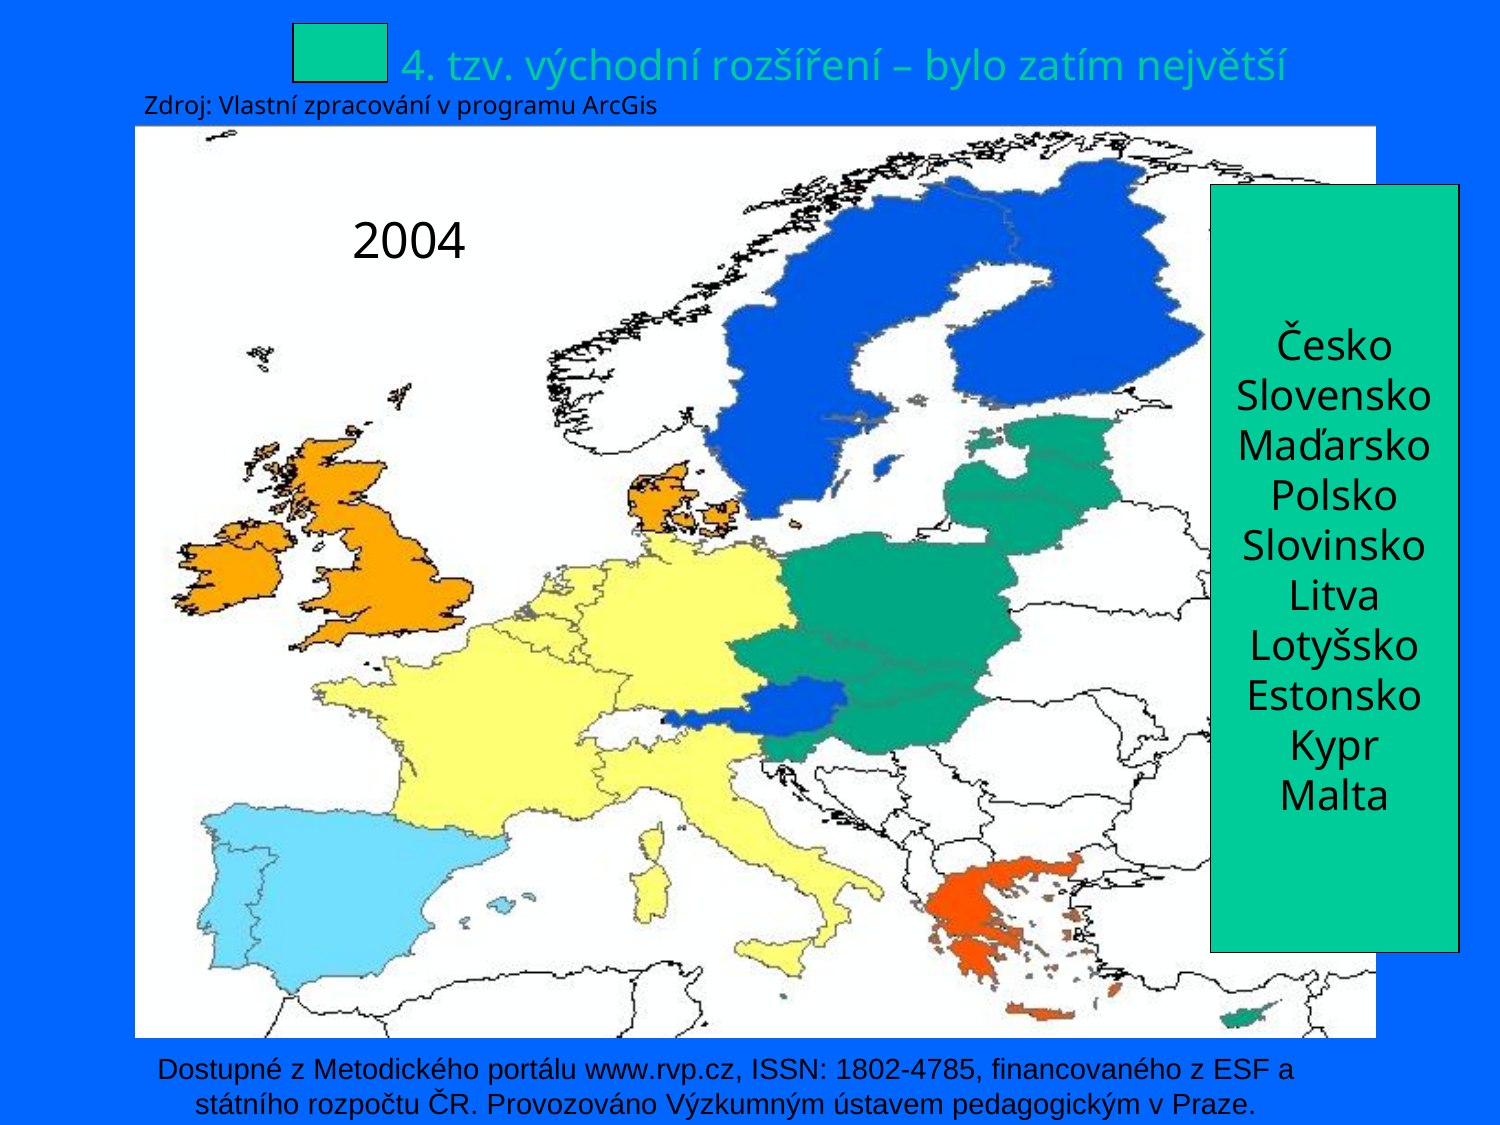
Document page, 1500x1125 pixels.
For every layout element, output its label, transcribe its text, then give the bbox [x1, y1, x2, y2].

text_box 2004 [337, 200, 482, 276]
text_box Česko Slovensko Maďarsko Polsko Slovinsko Litva Lotyšsko Estonsko Kypr Malta [1210, 184, 1459, 953]
picture [135, 125, 1376, 1038]
text_box Zdroj: Vlastní zpracování v programu ArcGis [129, 82, 674, 128]
text_box 4. tzv. východní rozšíření – bylo zatím největší [388, 31, 1303, 97]
text_box Dostupné z Metodického portálu www.rvp.cz, ISSN: 1802-4785, financovaného z ESF a státního rozpočtu ČR. Provozováno Výzkumným ústavem pedagogickým v Praze. [105, 1042, 1348, 1103]
